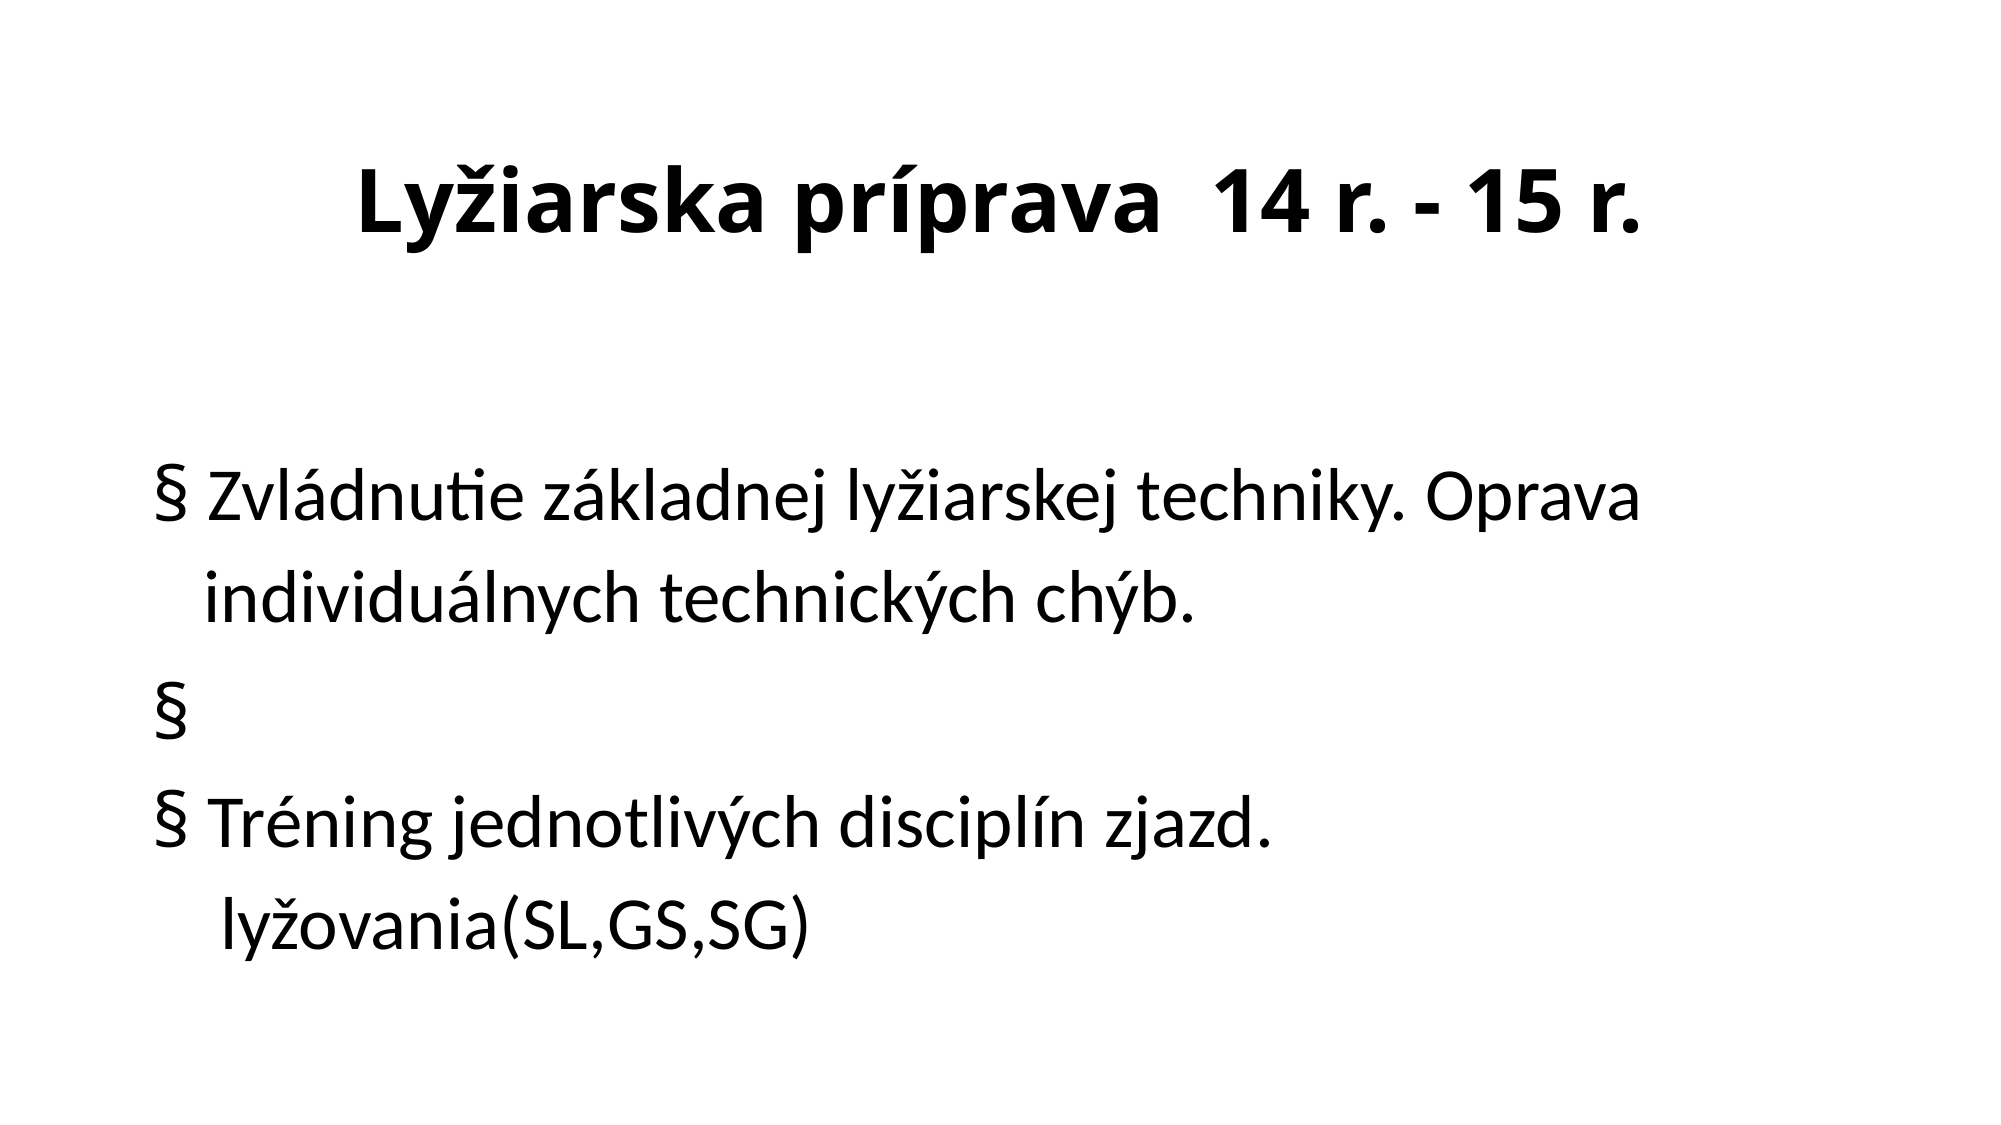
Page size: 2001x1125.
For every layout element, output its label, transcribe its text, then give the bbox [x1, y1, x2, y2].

title Lyžiarska príprava 14 r. - 15 r. [137, 147, 1863, 346]
list Zvládnutie základnej lyžiarskej techniky. Oprava individuálnych technických chýb. Tréning jednotlivých disciplín zjazd. lyžovania(SL,GS,SG) [137, 346, 1863, 1061]
